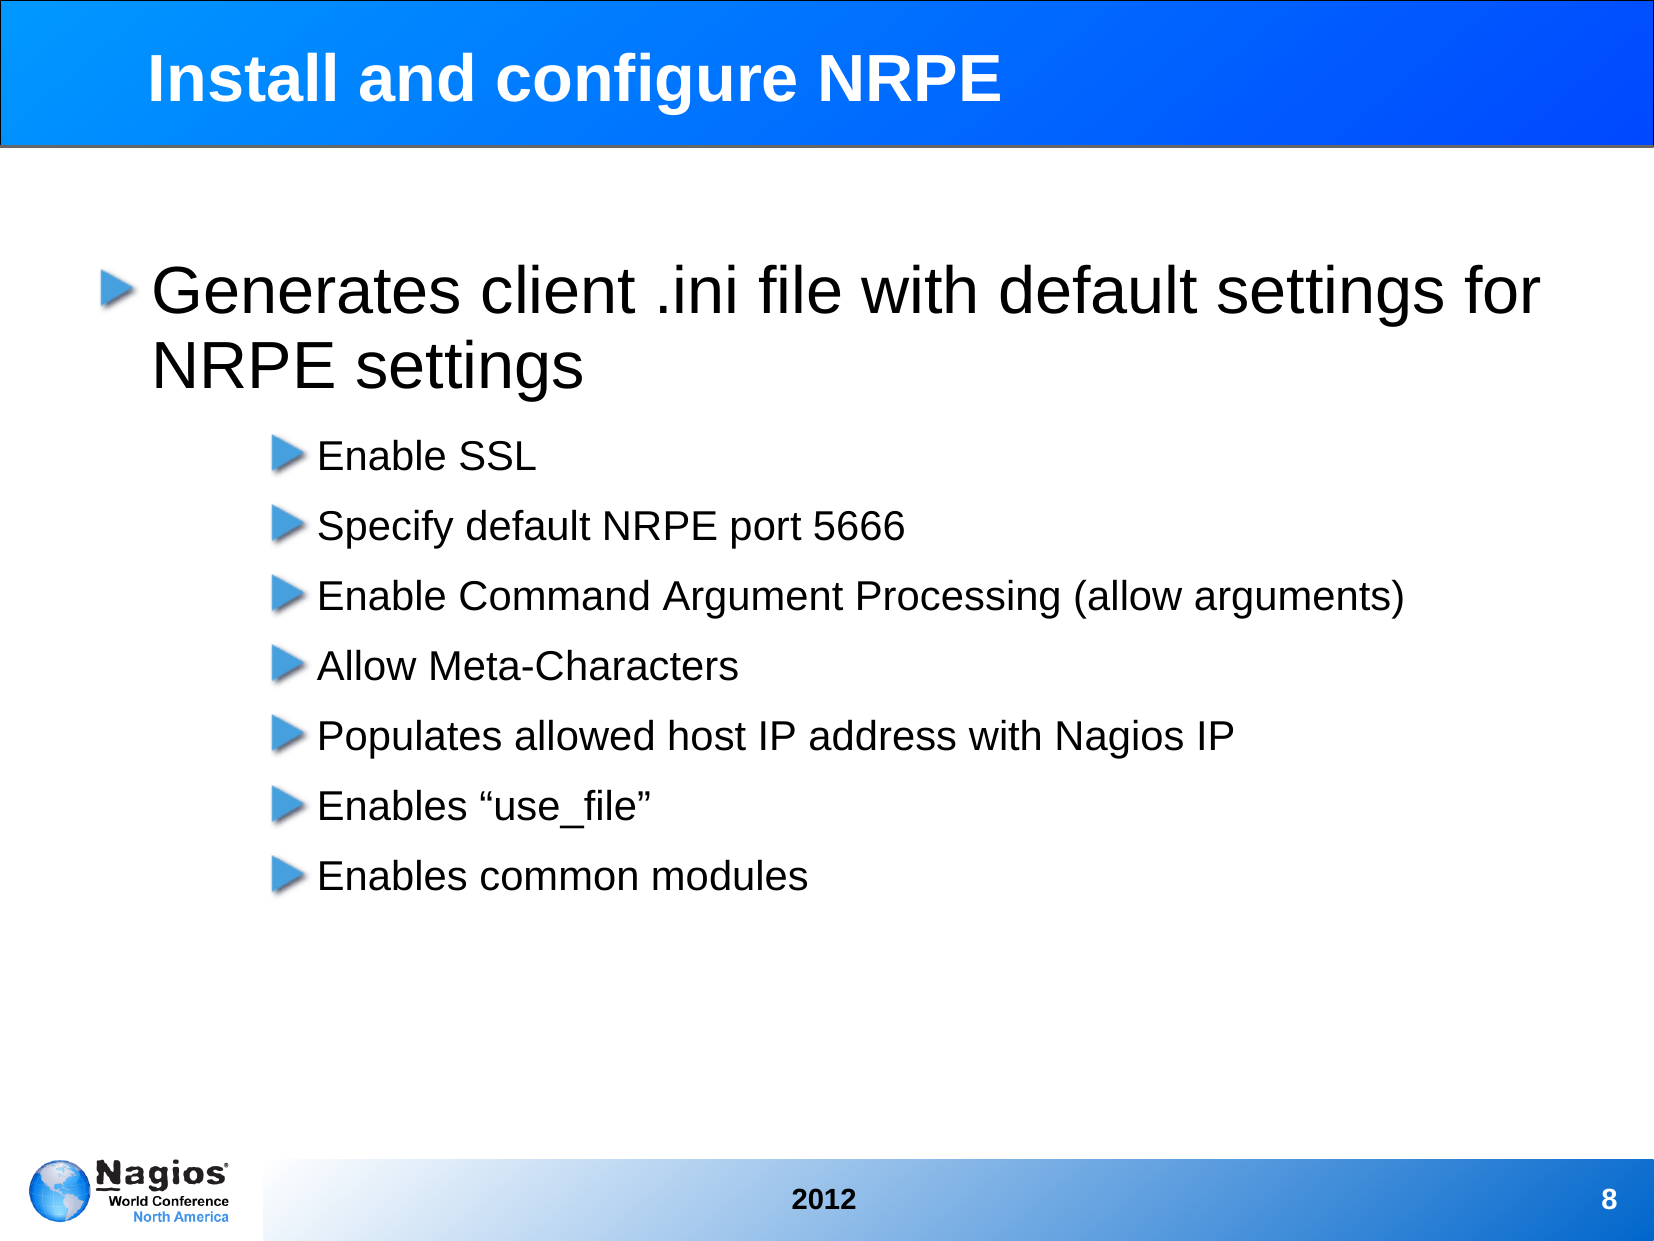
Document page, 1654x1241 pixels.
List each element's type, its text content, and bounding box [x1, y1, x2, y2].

title Install and configure NRPE [41, 36, 1248, 120]
picture [29, 1159, 229, 1235]
list Generates client .ini file with default settings for NRPE settings Enable SSL Specify default NRPE port 5666 Enable Command Argument Processing (allow arguments) Allow Meta-Characters Populates allowed host IP address with Nagios IP Enables “use_file” Enables common modules [80, 253, 1569, 1058]
